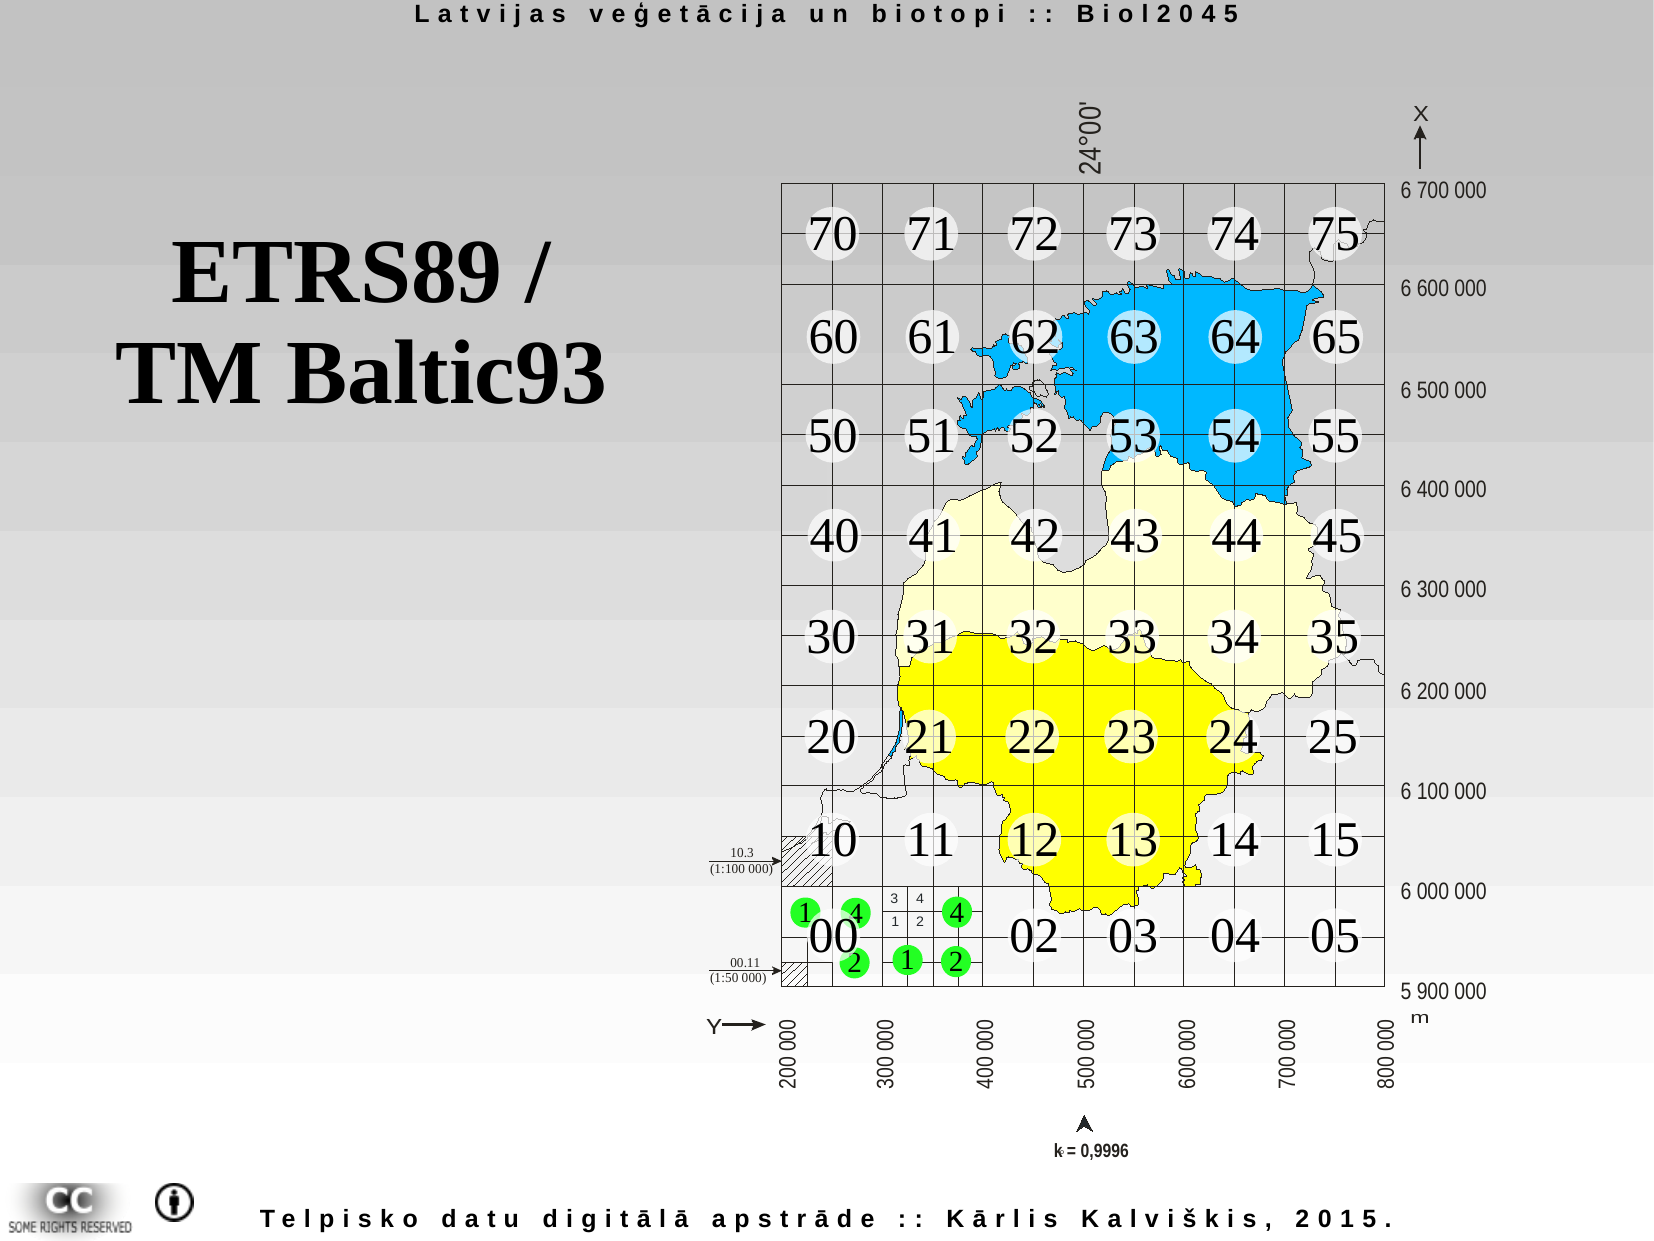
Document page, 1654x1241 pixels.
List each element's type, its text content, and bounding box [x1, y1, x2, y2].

text_box 21 [907, 709, 956, 764]
text_box [1135, 486, 1183, 535]
text_box 43 [1108, 508, 1163, 562]
text_box 1 [892, 944, 923, 976]
text_box [1135, 837, 1183, 886]
text_box 600 000 [1172, 1003, 1200, 1090]
text_box 32 [1006, 609, 1061, 664]
text_box [1034, 737, 1083, 785]
text_box [1084, 586, 1134, 635]
text_box [1135, 536, 1183, 585]
text_box [983, 536, 1033, 585]
text_box [1019, 863, 1033, 874]
text_box k = 0,9996 [1053, 1139, 1156, 1161]
text_box 25 [1306, 722, 1324, 749]
text_box [1135, 385, 1183, 434]
text_box 200 000 [773, 1003, 800, 1090]
text_box 40 [807, 508, 862, 562]
text_box [1235, 285, 1284, 384]
text_box [1101, 450, 1134, 485]
text_box 6 700 000 [1400, 176, 1507, 203]
text_box [1235, 636, 1284, 685]
text_box 05 [1308, 908, 1363, 963]
text_box 52 [1007, 408, 1062, 463]
text_box 41 [906, 508, 961, 562]
text_box [1034, 561, 1083, 585]
text_box m [1410, 1007, 1430, 1027]
text_box [1084, 837, 1134, 886]
text_box [1184, 385, 1234, 434]
text_box 2 [916, 914, 925, 930]
text_box 04 [1208, 908, 1263, 963]
text_box [1034, 586, 1083, 635]
text_box [1184, 536, 1234, 585]
text_box [1285, 435, 1312, 485]
text_box [903, 561, 933, 585]
text_box [1184, 285, 1234, 384]
text_box 64 [1208, 310, 1263, 364]
text_box [772, 856, 782, 866]
text_box [1034, 786, 1083, 836]
text_box 1 [790, 897, 821, 928]
text_box 33 [1105, 609, 1159, 664]
text_box [1135, 686, 1183, 736]
text_box 11 [904, 812, 959, 867]
text_box [1054, 385, 1083, 423]
text_box 24 [1206, 709, 1260, 764]
text_box [1184, 636, 1234, 685]
text_box 4 [916, 891, 925, 907]
text_box [1285, 385, 1294, 434]
text_box 22 [1005, 709, 1060, 764]
text_box [1235, 752, 1264, 775]
text_box [1184, 270, 1234, 284]
text_box 74 [1207, 206, 1262, 261]
text_box [1076, 1115, 1093, 1132]
text_box 20 [804, 709, 859, 764]
text_box 800 000 [1371, 1003, 1399, 1090]
text_box 23 [1104, 709, 1158, 764]
text_box 30 [804, 622, 825, 651]
text_box 6 000 000 [1400, 877, 1507, 905]
text_box 54 [1214, 408, 1262, 463]
text_box 300 000 [871, 1003, 898, 1090]
text_box 6 600 000 [1400, 273, 1507, 301]
text_box [888, 686, 933, 757]
text_box [1084, 686, 1134, 736]
text_box [1285, 285, 1324, 354]
text_box [983, 586, 1033, 635]
text_box [1285, 636, 1329, 685]
text_box 00 [806, 908, 861, 963]
text_box [934, 586, 982, 635]
text_box [934, 536, 982, 585]
text_box [1034, 397, 1045, 408]
text_box 35 [1307, 609, 1361, 664]
text_box 10 [805, 812, 860, 867]
text_box 6 500 000 [1400, 375, 1507, 403]
text_box 30 [809, 609, 859, 664]
text_box 53 [1106, 408, 1161, 463]
text_box [1184, 686, 1234, 736]
text_box [1184, 435, 1234, 485]
text_box [1049, 887, 1083, 914]
text_box [1135, 887, 1139, 906]
text_box [1084, 285, 1134, 384]
text_box [1135, 636, 1183, 685]
text_box [998, 837, 1016, 863]
text_box [1084, 786, 1134, 836]
text_box [1135, 737, 1183, 785]
picture [0, 0, 1654, 1241]
text_box [1050, 312, 1083, 384]
text_box [1084, 540, 1134, 585]
text_box 21 [902, 722, 921, 750]
text_box [1413, 128, 1427, 169]
text_box 2 [940, 946, 972, 978]
text_box 00.11 [730, 955, 761, 970]
text_box [1235, 586, 1284, 635]
text_box [1135, 435, 1183, 485]
text_box [1034, 686, 1083, 736]
text_box 62 [1008, 310, 1063, 364]
text_box [970, 347, 982, 357]
text_box [934, 686, 982, 736]
text_box 2 [839, 947, 870, 979]
text_box 13 [1106, 812, 1161, 867]
text_box 700 000 [1272, 1003, 1300, 1090]
text_box 70 [805, 206, 860, 261]
text_box 42 [1008, 508, 1063, 562]
text_box [1135, 285, 1183, 384]
text_box o [1060, 1147, 1065, 1156]
text_box [1184, 837, 1202, 886]
text_box [895, 636, 933, 685]
text_box 61 [905, 310, 960, 364]
text_box 02 [1007, 908, 1062, 963]
text_box 45 [1310, 508, 1365, 562]
text_box 54 [1208, 420, 1228, 450]
text_box [983, 636, 1033, 685]
text_box [1285, 586, 1335, 635]
text_box 6 400 000 [1400, 475, 1507, 503]
text_box [1084, 385, 1134, 431]
text_box 44 [1209, 508, 1264, 562]
text_box [1235, 486, 1284, 535]
text_box 25 [1311, 709, 1360, 764]
text_box [1034, 837, 1083, 886]
text_box [942, 490, 982, 535]
text_box 75 [1308, 206, 1363, 261]
text_box [722, 1019, 766, 1031]
text_box [1166, 268, 1183, 284]
text_box 73 [1106, 206, 1161, 261]
text_box [983, 385, 1033, 434]
text_box 31 [903, 609, 957, 664]
text_box 24°00' [1071, 85, 1107, 176]
text_box 500 000 [1071, 1003, 1099, 1090]
text_box [993, 786, 1033, 836]
text_box X [1413, 98, 1429, 128]
text_box [934, 737, 982, 785]
text_box [1135, 586, 1183, 635]
text_box 4 [941, 896, 973, 928]
text_box [983, 737, 1033, 785]
text_box [1084, 636, 1134, 685]
text_box [934, 636, 982, 685]
text_box [1084, 737, 1134, 785]
text_box (1:100 000) [709, 861, 773, 877]
text_box 10.3 [730, 845, 754, 861]
text_box [1235, 686, 1284, 714]
text_box [1184, 486, 1234, 535]
text_box 50 [805, 408, 860, 463]
text_box [983, 686, 1033, 736]
text_box [1084, 887, 1134, 916]
text_box 60 [806, 310, 861, 364]
text_box 6 100 000 [1400, 777, 1507, 805]
text_box [1135, 786, 1183, 836]
text_box (1:50 000) [709, 970, 767, 986]
title ETRS89 / TM Baltic93 [0, 179, 724, 465]
text_box 6 300 000 [1400, 575, 1507, 603]
text_box [1285, 686, 1313, 699]
text_box [1184, 586, 1234, 635]
text_box 5 900 000 [1400, 977, 1507, 1004]
text_box [1184, 737, 1234, 785]
text_box 72 [1007, 206, 1062, 261]
text_box 55 [1308, 408, 1363, 463]
text_box [1235, 536, 1284, 585]
text_box [1235, 385, 1284, 434]
text_box 65 [1309, 310, 1364, 364]
text_box [1285, 536, 1325, 585]
text_box 63 [1107, 310, 1162, 364]
text_box [1184, 786, 1227, 836]
text_box 03 [1106, 908, 1161, 963]
text_box [962, 435, 982, 465]
text_box [1285, 486, 1313, 535]
text_box [983, 333, 1023, 379]
text_box [1102, 486, 1134, 530]
text_box 12 [1007, 812, 1062, 867]
text_box 14 [1207, 812, 1262, 867]
text_box [895, 586, 933, 635]
text_box 1 [891, 914, 900, 930]
text_box 15 [1308, 812, 1363, 867]
text_box 6 200 000 [1400, 677, 1507, 705]
text_box [983, 486, 1017, 535]
text_box 4 [841, 897, 871, 929]
text_box [957, 392, 982, 434]
text_box [1235, 435, 1284, 485]
text_box 51 [904, 408, 959, 463]
text_box 3 [890, 891, 899, 907]
text_box 400 000 [970, 1003, 998, 1090]
text_box 34 [1207, 609, 1262, 664]
text_box 71 [904, 206, 959, 261]
text_box [919, 762, 933, 770]
text_box Y [706, 1011, 722, 1041]
text_box [1034, 636, 1083, 685]
text_box [772, 966, 782, 976]
